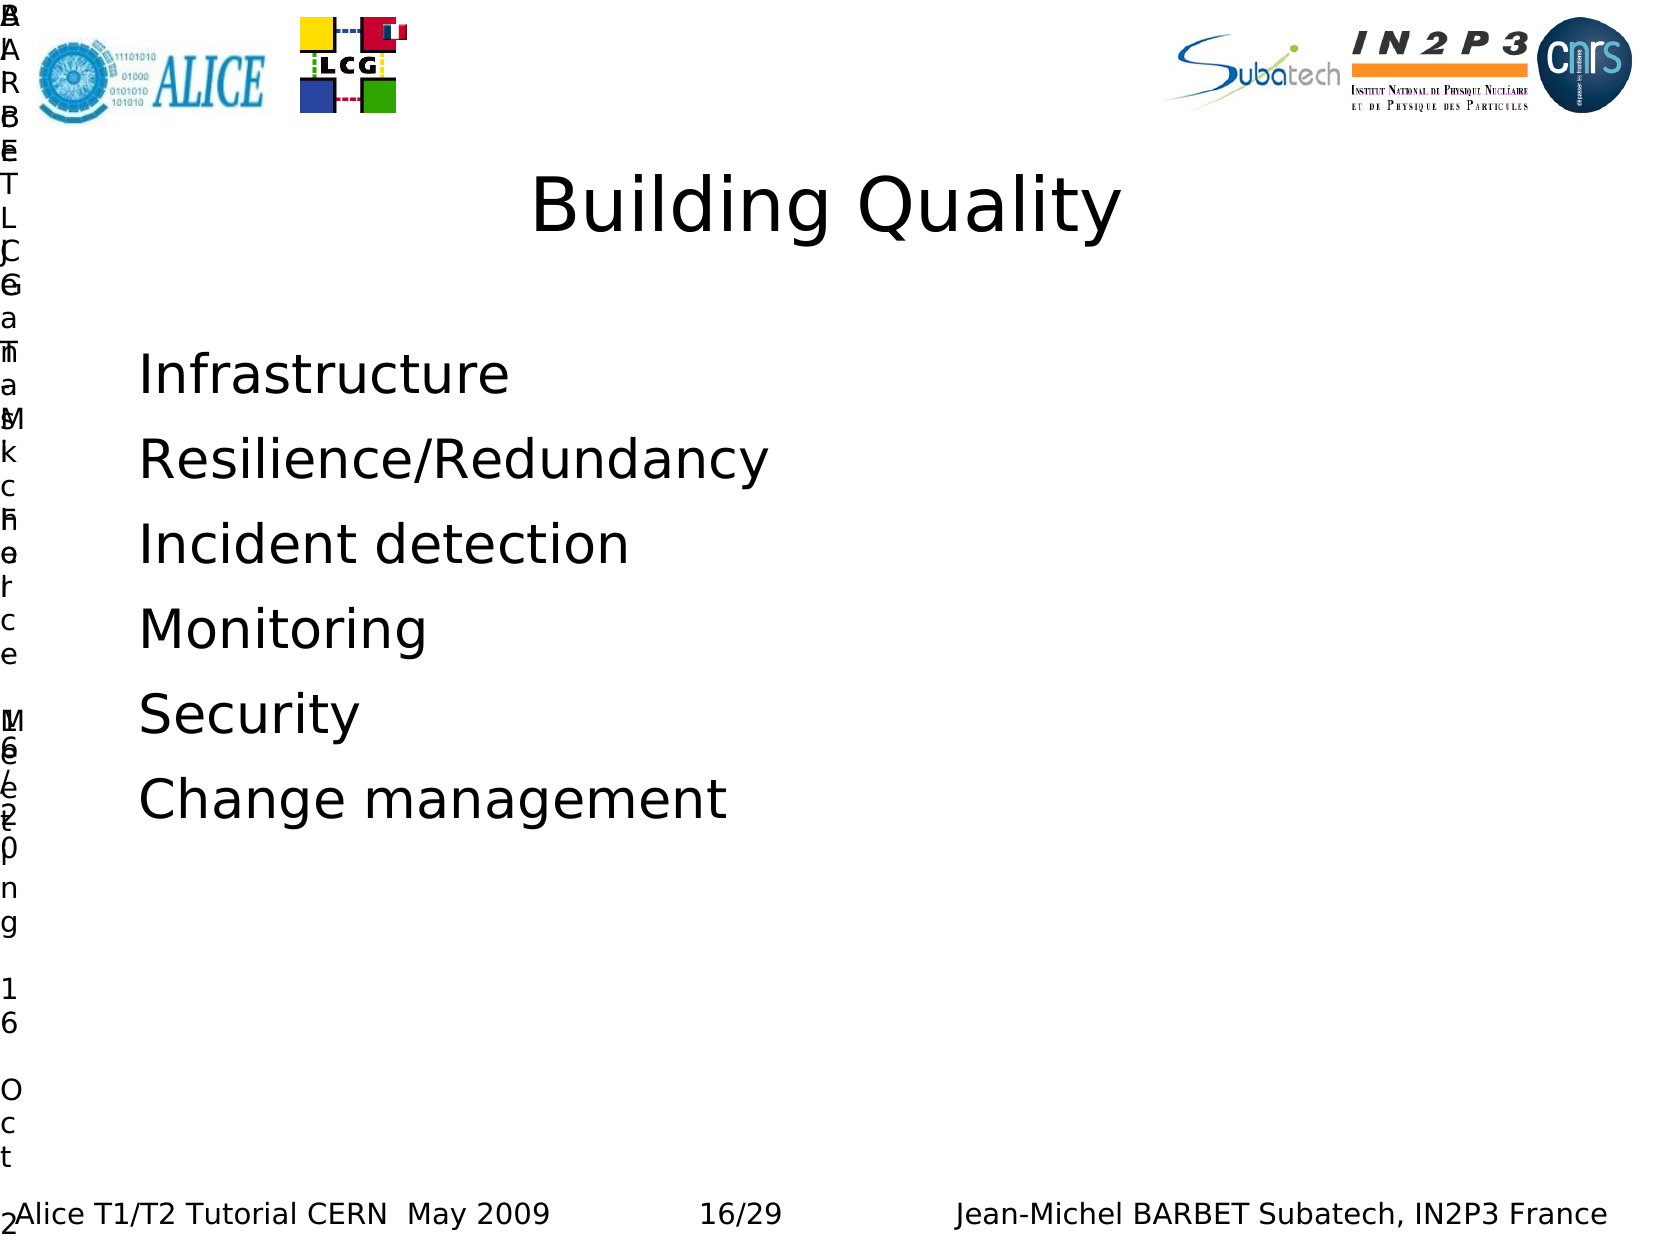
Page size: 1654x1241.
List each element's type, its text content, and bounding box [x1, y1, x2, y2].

picture [1537, 17, 1632, 113]
picture [37, 37, 276, 127]
picture [1350, 21, 1528, 102]
list Infrastructure Resilience/Redundancy Incident detection Monitoring Security Change management [121, 344, 1534, 938]
title Building Quality [121, 102, 1534, 310]
picture [300, 17, 409, 102]
picture [1162, 34, 1340, 102]
